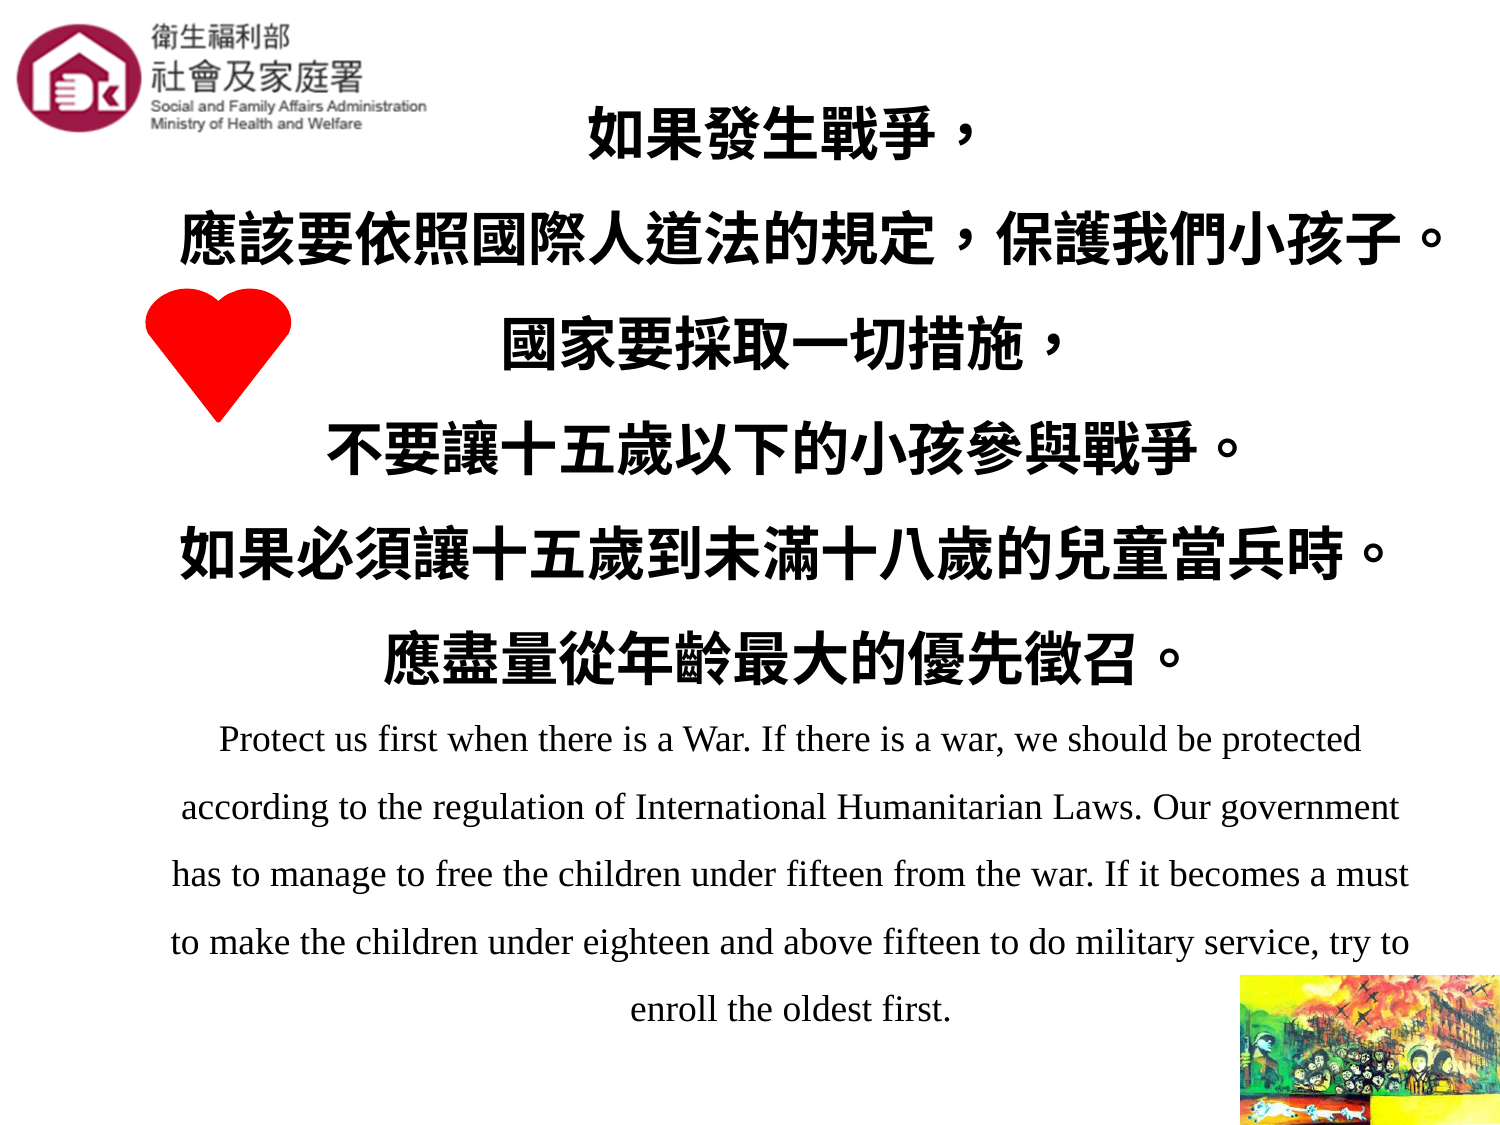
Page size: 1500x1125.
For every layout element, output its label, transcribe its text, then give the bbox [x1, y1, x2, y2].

picture [0, 0, 432, 149]
picture [1435, 975, 1500, 1125]
text_box [147, 290, 290, 421]
text_box 如果發生戰爭， 應該要依照國際人道法的規定，保護我們小孩子。 國家要採取一切措施， 不要讓十五歲以下的小孩參與戰爭。 如果必須讓十五歲到未滿十八歲的兒童當兵時。應盡量從年齡最大的優先徵召。 Protect us first when there is a War. If there is a war, we should be protected according to the regulation of International Humanitarian Laws. Our government has to manage to free the children under fifteen from the war. If it becomes a must to make the children under eighteen and above fifteen to do military service, try to enroll the oldest first. [147, 54, 1435, 1125]
